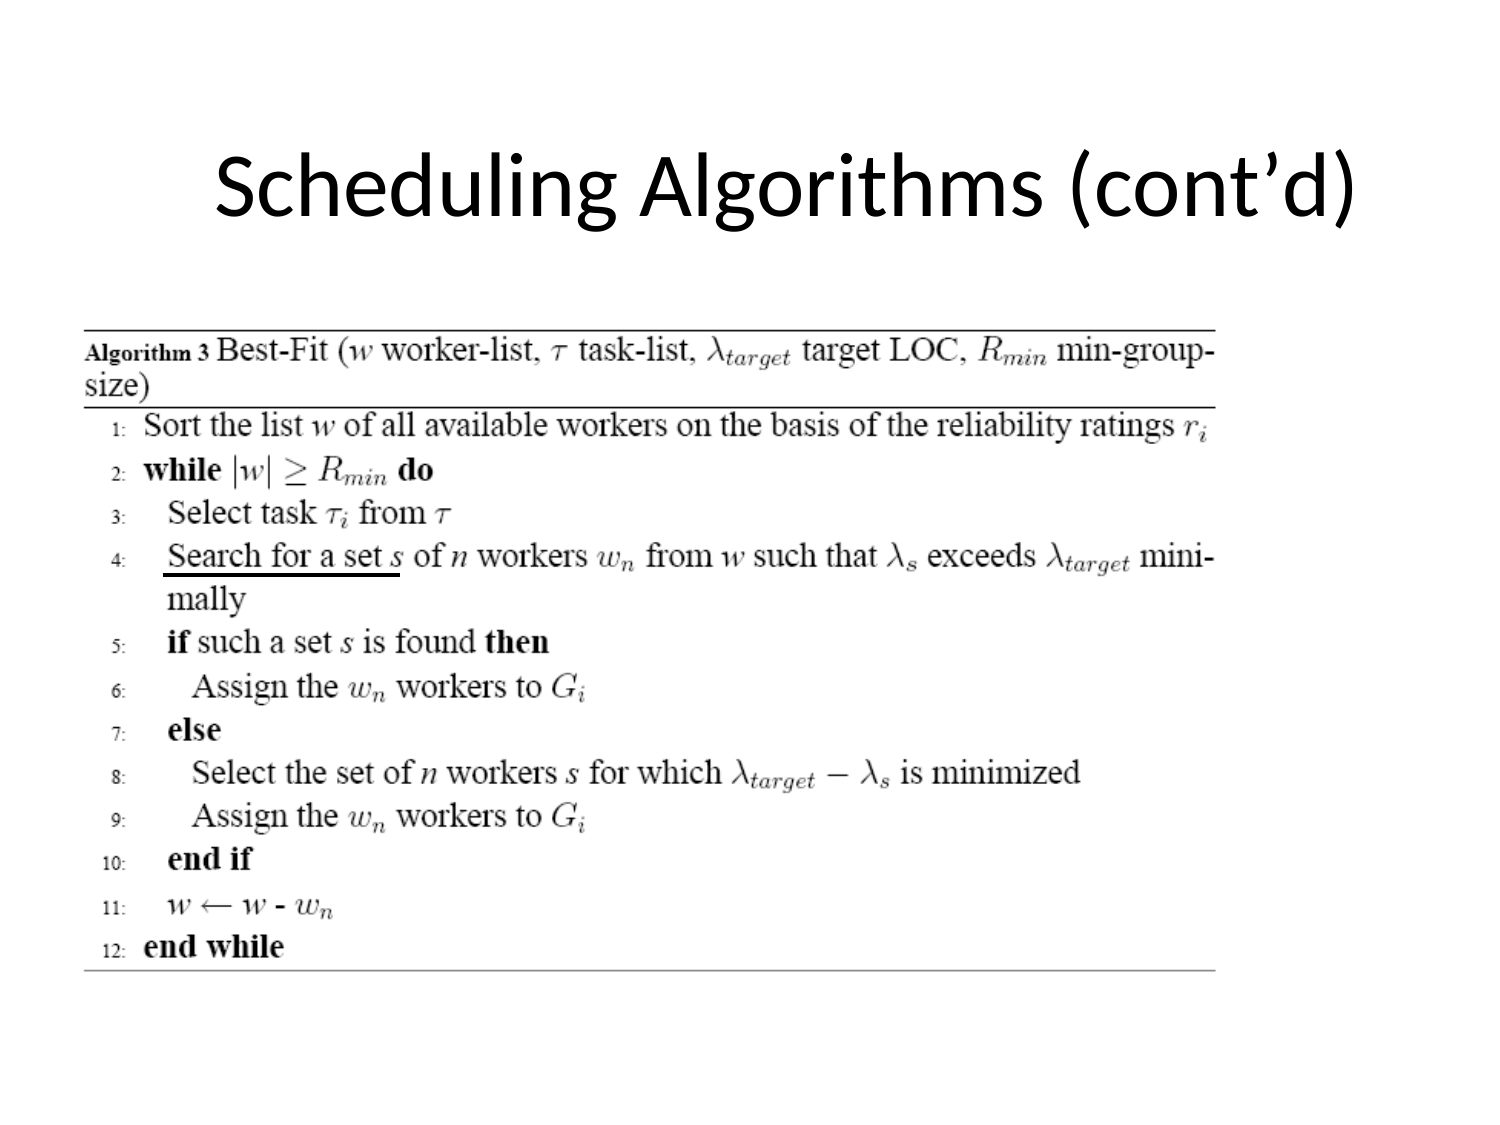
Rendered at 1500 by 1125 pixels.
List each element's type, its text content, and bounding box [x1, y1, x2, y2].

picture [75, 324, 1225, 984]
title Scheduling Algorithms (cont’d) [112, 99, 1463, 288]
